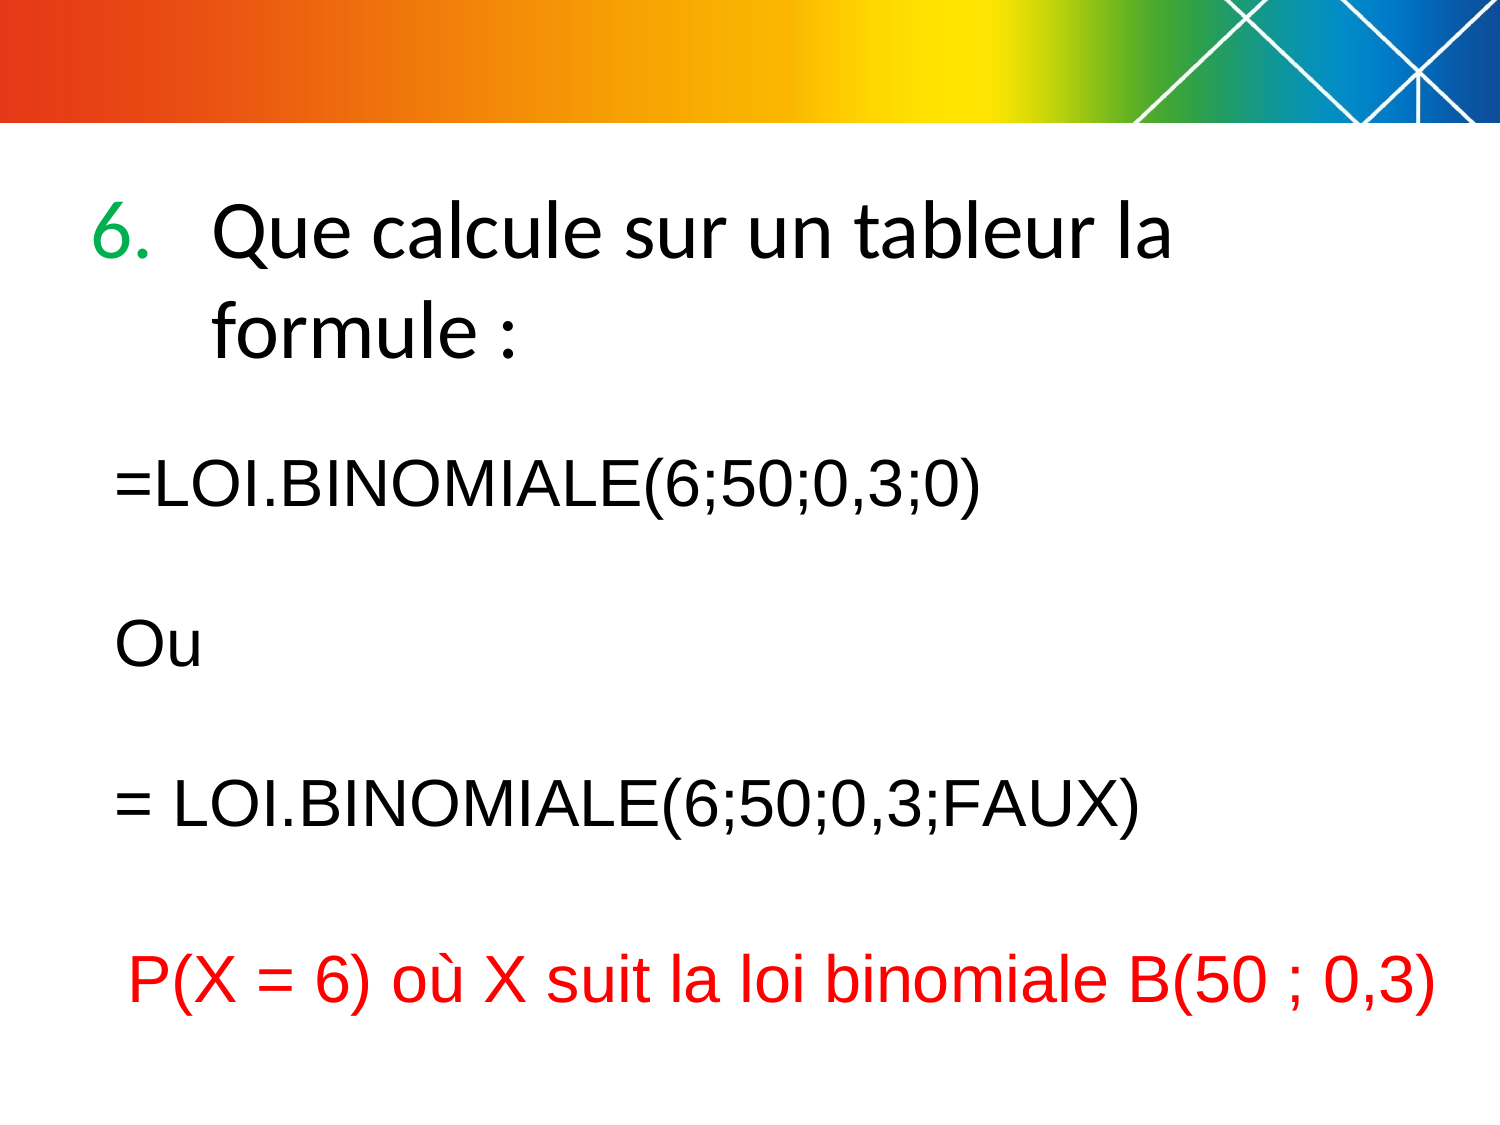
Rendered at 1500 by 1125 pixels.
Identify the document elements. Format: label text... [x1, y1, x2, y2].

text_box =LOI.BINOMIALE(6;50;0,3;0) Ou = LOI.BINOMIALE(6;50;0,3;FAUX) [100, 432, 1465, 1008]
picture [1340, 0, 1500, 123]
title Que calcule sur un tableur la formule : [75, 164, 1426, 386]
picture [0, 0, 1359, 123]
text_box P(X = 6) où X suit la loi binomiale B(50 ; 0,3) [112, 928, 1459, 1025]
